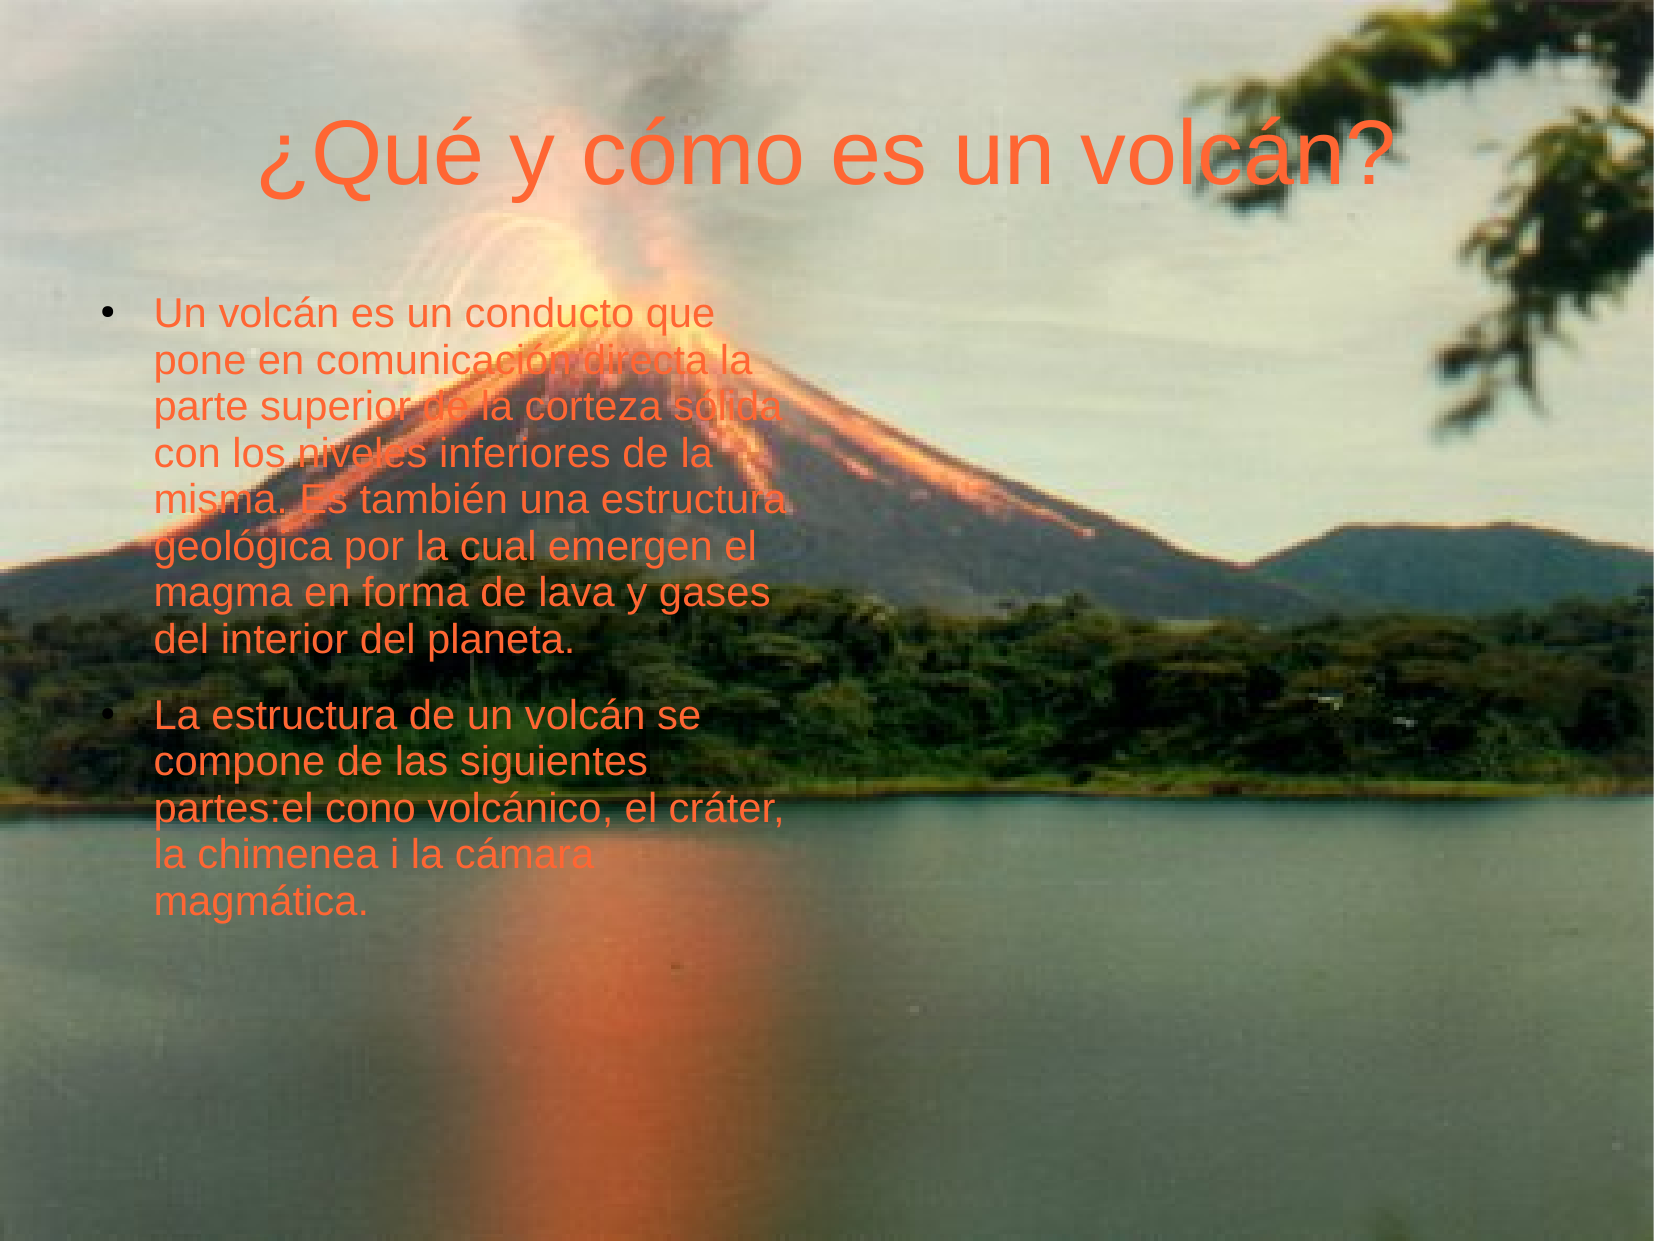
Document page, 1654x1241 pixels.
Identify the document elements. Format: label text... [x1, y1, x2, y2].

picture [0, 0, 1654, 1241]
title ¿Qué y cómo es un volcán? [82, 49, 1571, 257]
list Un volcán es un conducto que pone en comunicación directa la parte superior de la corteza sólida con los niveles inferiores de la misma. Es también una estructura geológica por la cual emergen el magma en forma de lava y gases del interior del planeta. La estructura de un volcán se compone de las siguientes partes:el cono volcánico, el cráter, la chimenea i la cámara magmática. [82, 290, 809, 1109]
